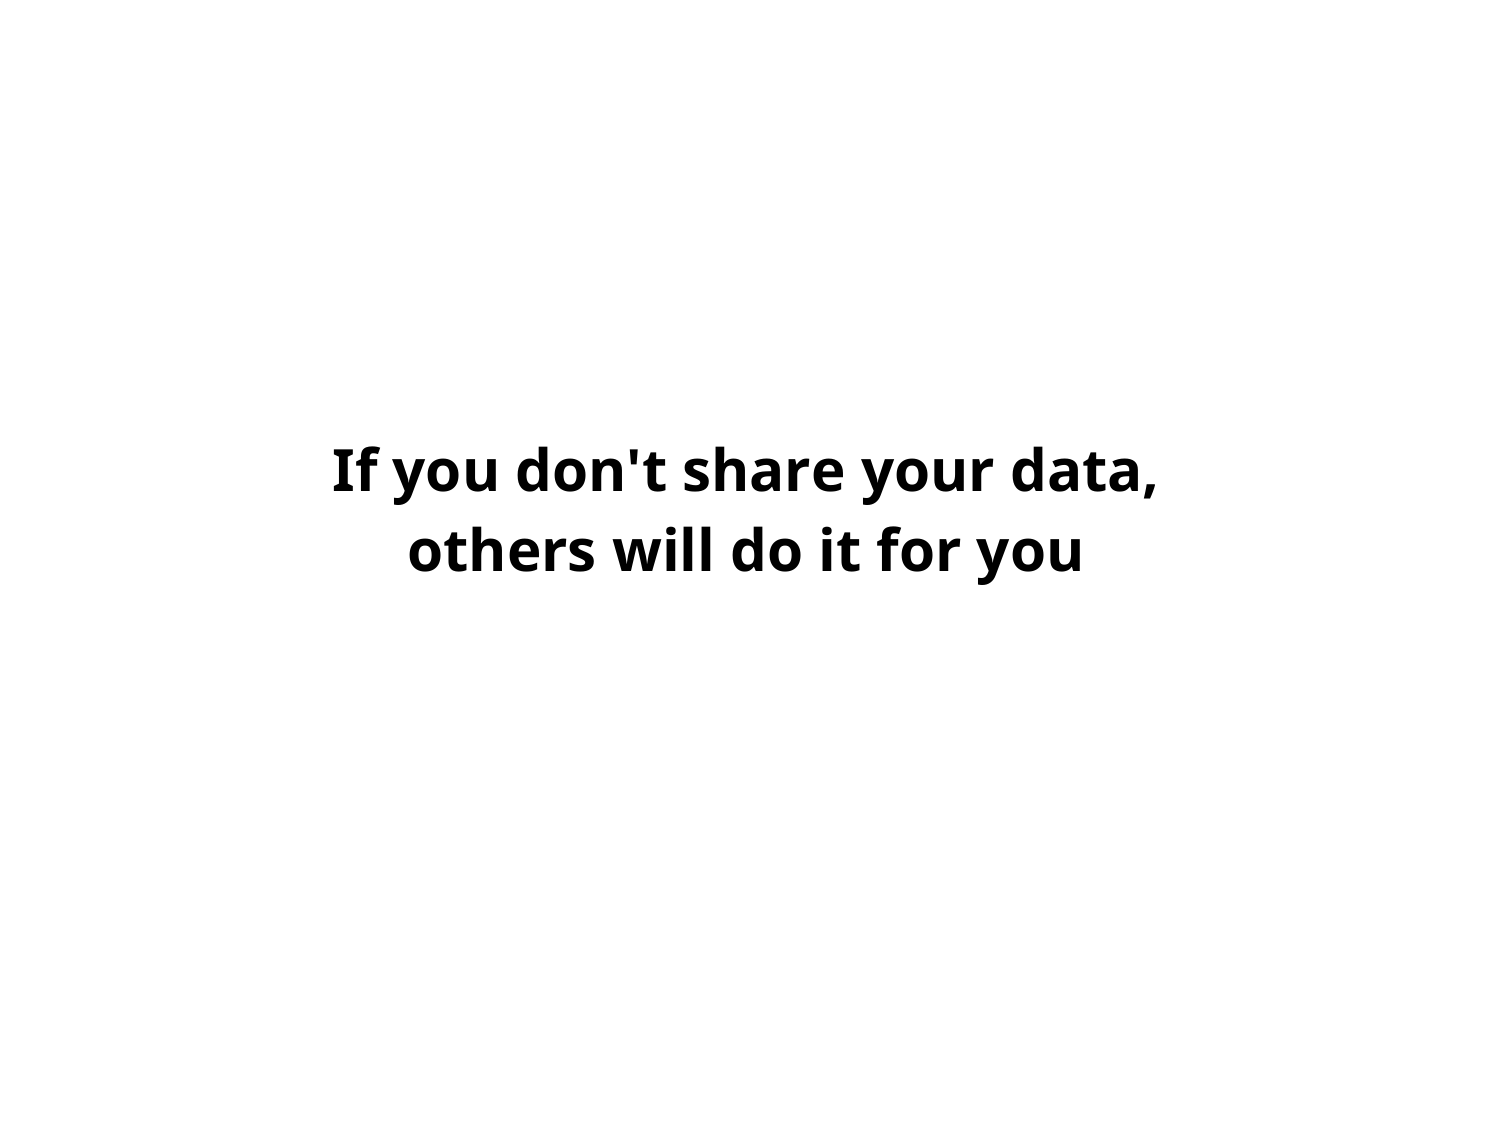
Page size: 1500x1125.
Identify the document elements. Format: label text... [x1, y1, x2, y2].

subtitle If you don't share your data, others will do it for you [0, 7, 1492, 1008]
